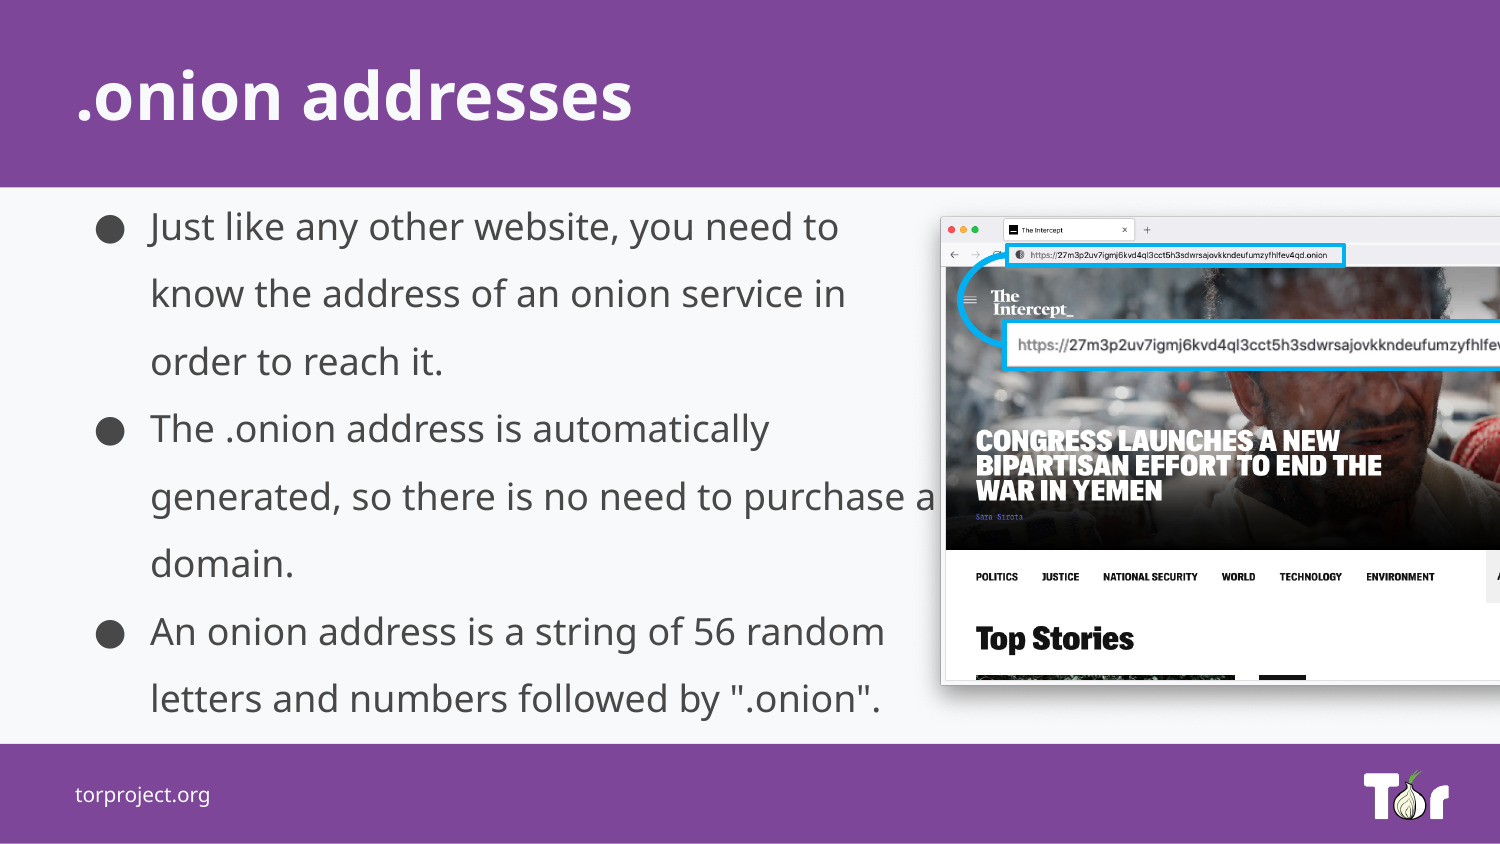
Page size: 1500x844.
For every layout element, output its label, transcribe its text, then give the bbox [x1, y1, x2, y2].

title .onion addresses [75, 46, 1436, 141]
picture [1364, 768, 1449, 820]
list Just like any other website, you need to know the address of an onion service in order to reach it. The .onion address is automatically generated, so there is no need to purchase a domain. An onion address is a string of 56 random letters and numbers followed by ".onion". [75, 187, 943, 713]
picture [1008, 324, 1500, 366]
picture [907, 194, 1500, 729]
picture [1010, 248, 1341, 262]
